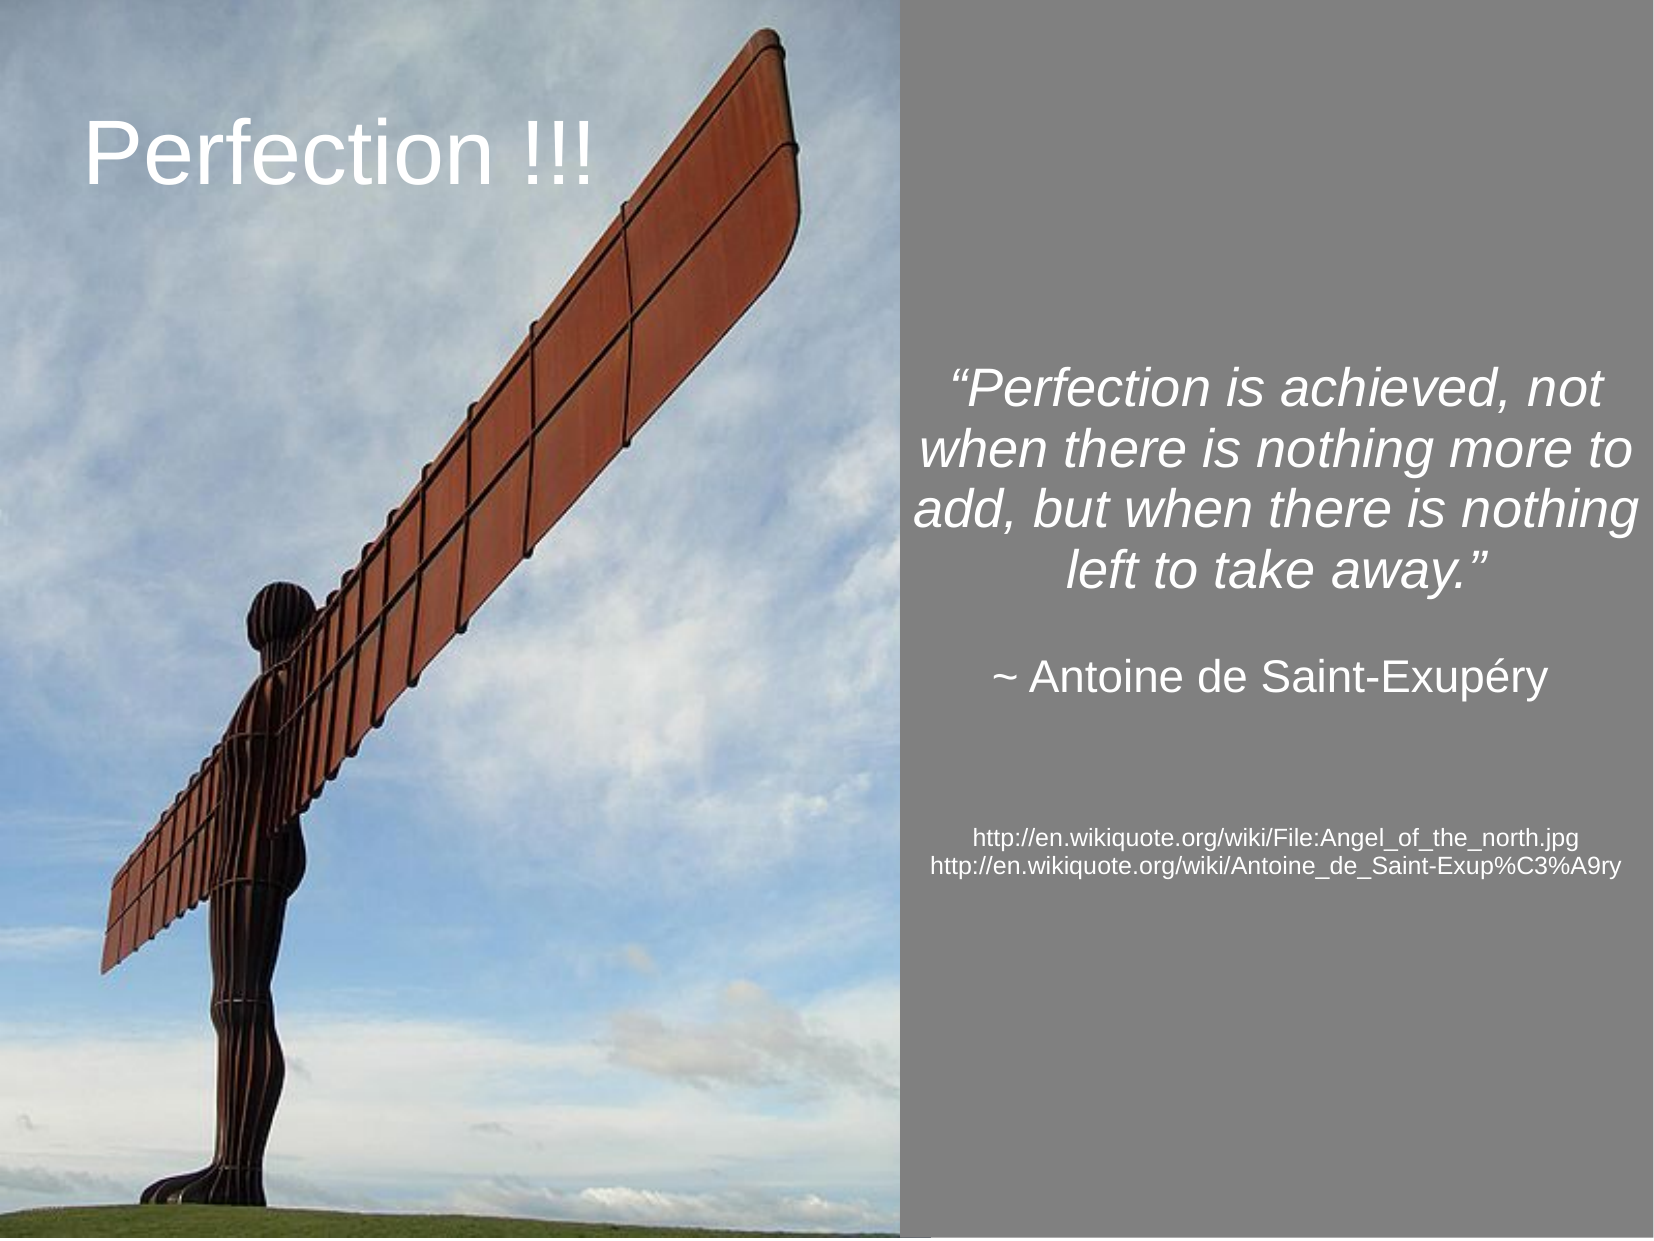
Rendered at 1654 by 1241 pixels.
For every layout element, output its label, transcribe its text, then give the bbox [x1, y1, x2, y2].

title Perfection !!! [82, 56, 900, 250]
subtitle “Perfection is achieved, not when there is nothing more to add, but when there is nothing left to take away.” ~ Antoine de Saint-Exupéry http://en.wikiquote.org/wiki/File:Angel_of_the_north.jpg http://en.wikiquote.org/wiki/Antoine_de_Saint-Exup%C3%A9ry [900, 0, 1654, 1238]
picture [0, 0, 900, 1238]
